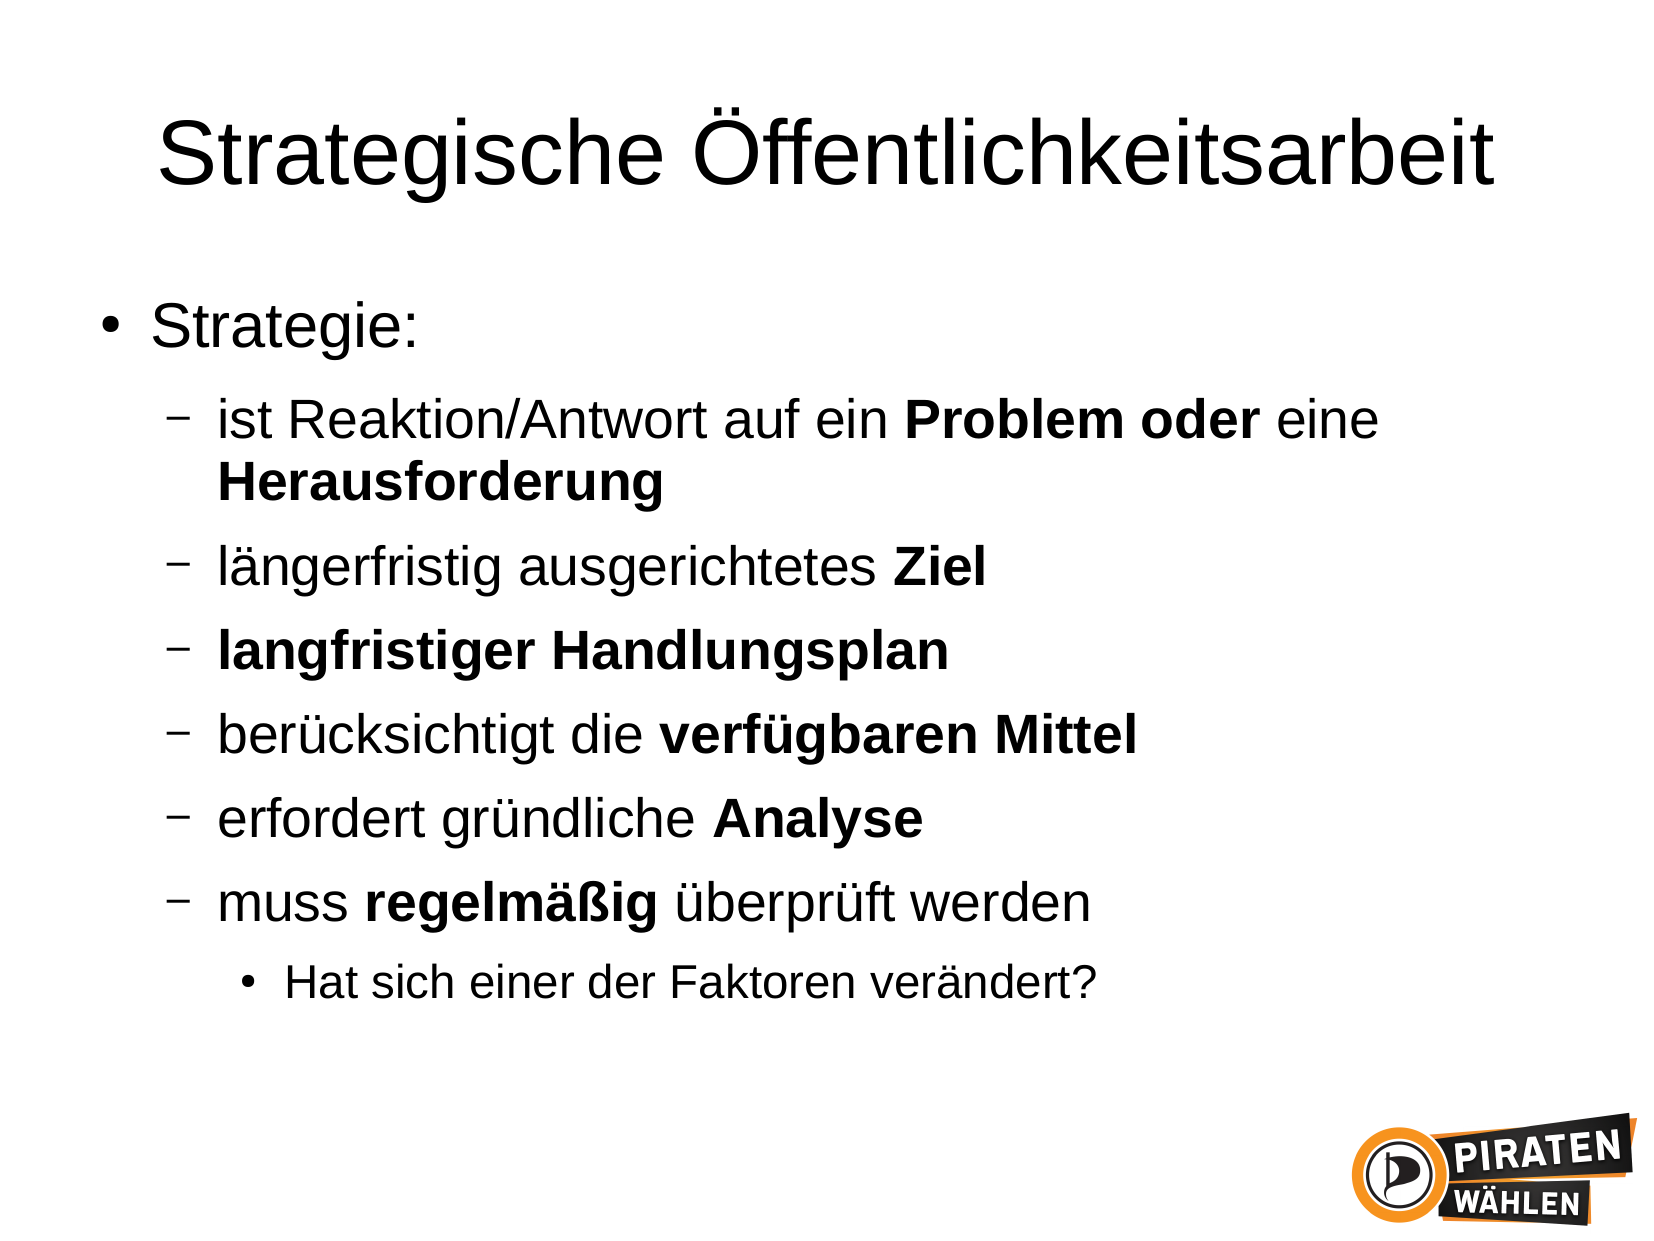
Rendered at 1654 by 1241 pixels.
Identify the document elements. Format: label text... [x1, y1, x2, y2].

title Strategische Öffentlichkeitsarbeit [82, 49, 1571, 257]
list Strategie: ist Reaktion/Antwort auf ein Problem oder eine Herausforderung längerfristig ausgerichtetes Ziel langfristiger Handlungsplan berücksichtigt die verfügbaren Mittel erfordert gründliche Analyse muss regelmäßig überprüft werden Hat sich einer der Faktoren verändert? [82, 290, 1538, 1010]
picture [1337, 1098, 1654, 1241]
